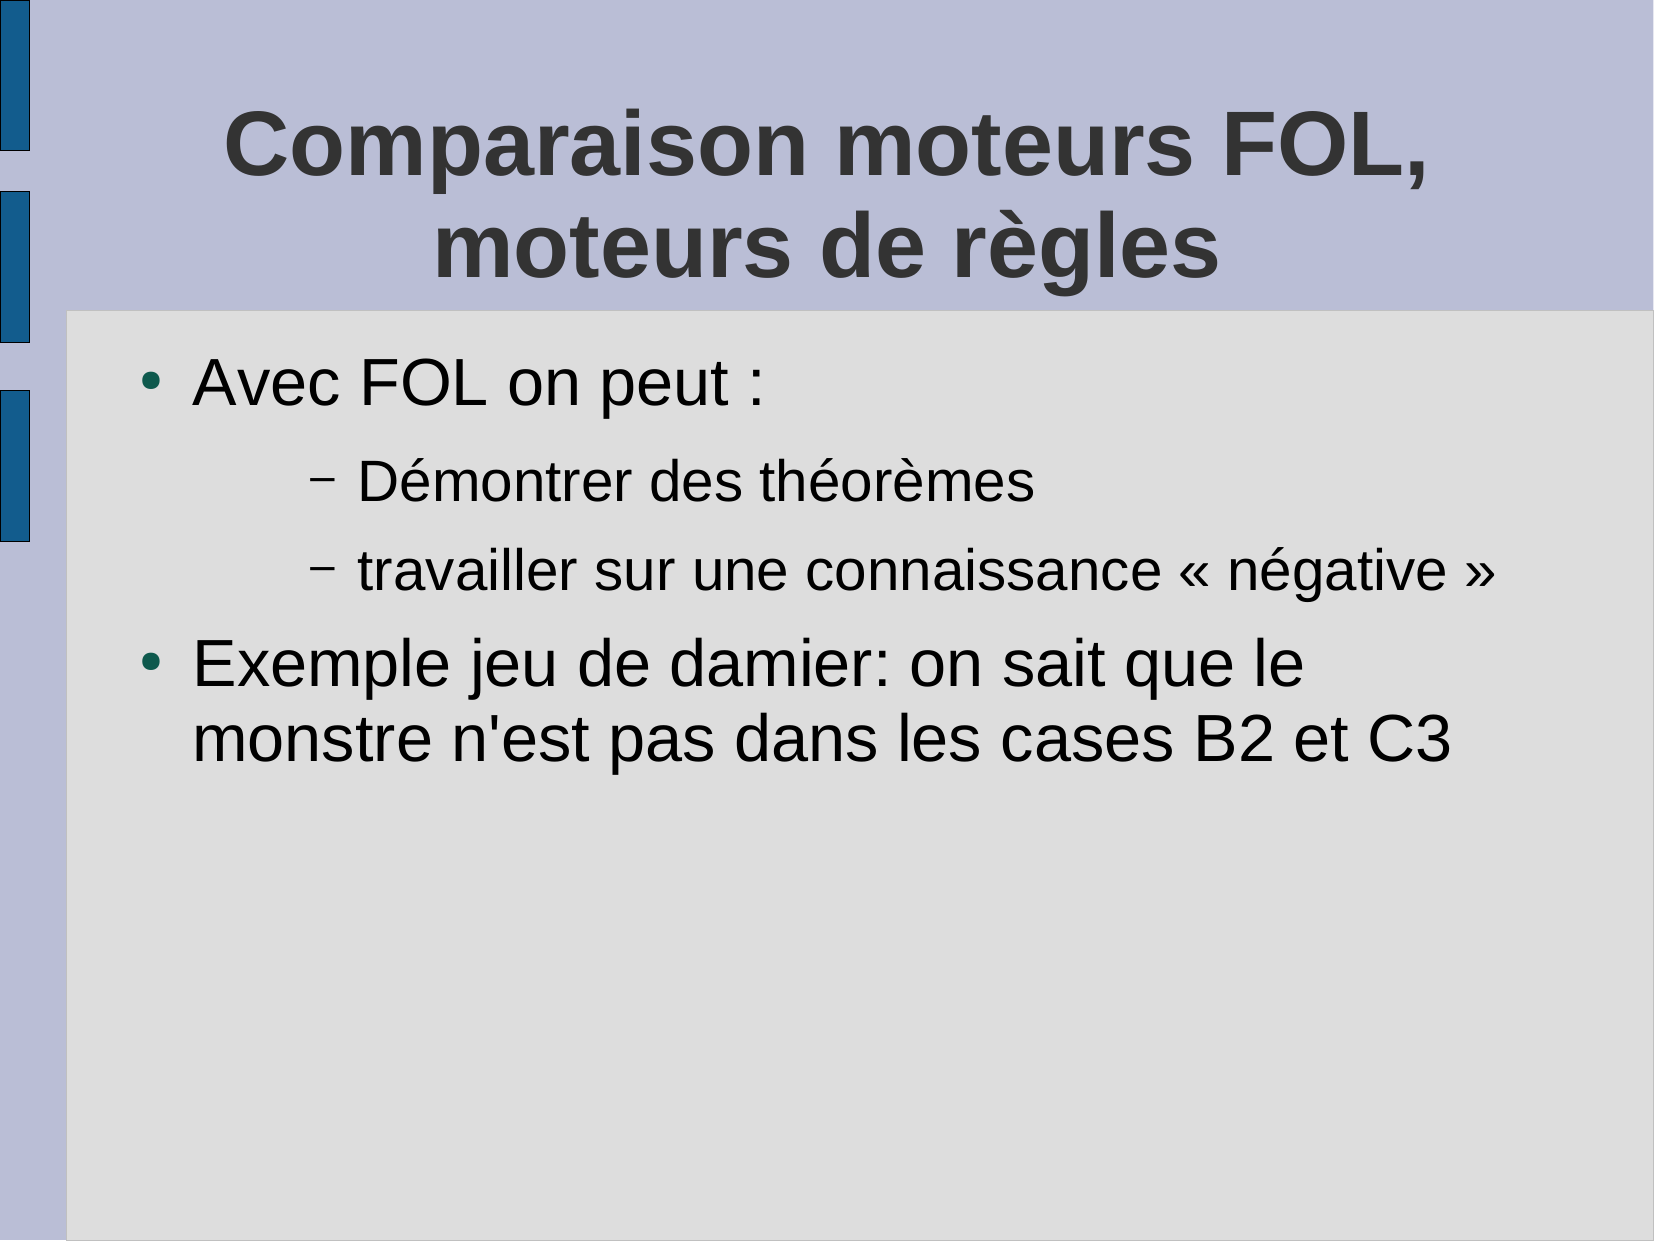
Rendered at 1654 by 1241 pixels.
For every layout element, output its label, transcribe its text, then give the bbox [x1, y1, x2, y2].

title Comparaison moteurs FOL, moteurs de règles [121, 91, 1534, 299]
list Avec FOL on peut : Démontrer des théorèmes travailler sur une connaissance « négative » Exemple jeu de damier: on sait que le monstre n'est pas dans les cases B2 et C3 [121, 344, 1534, 1164]
